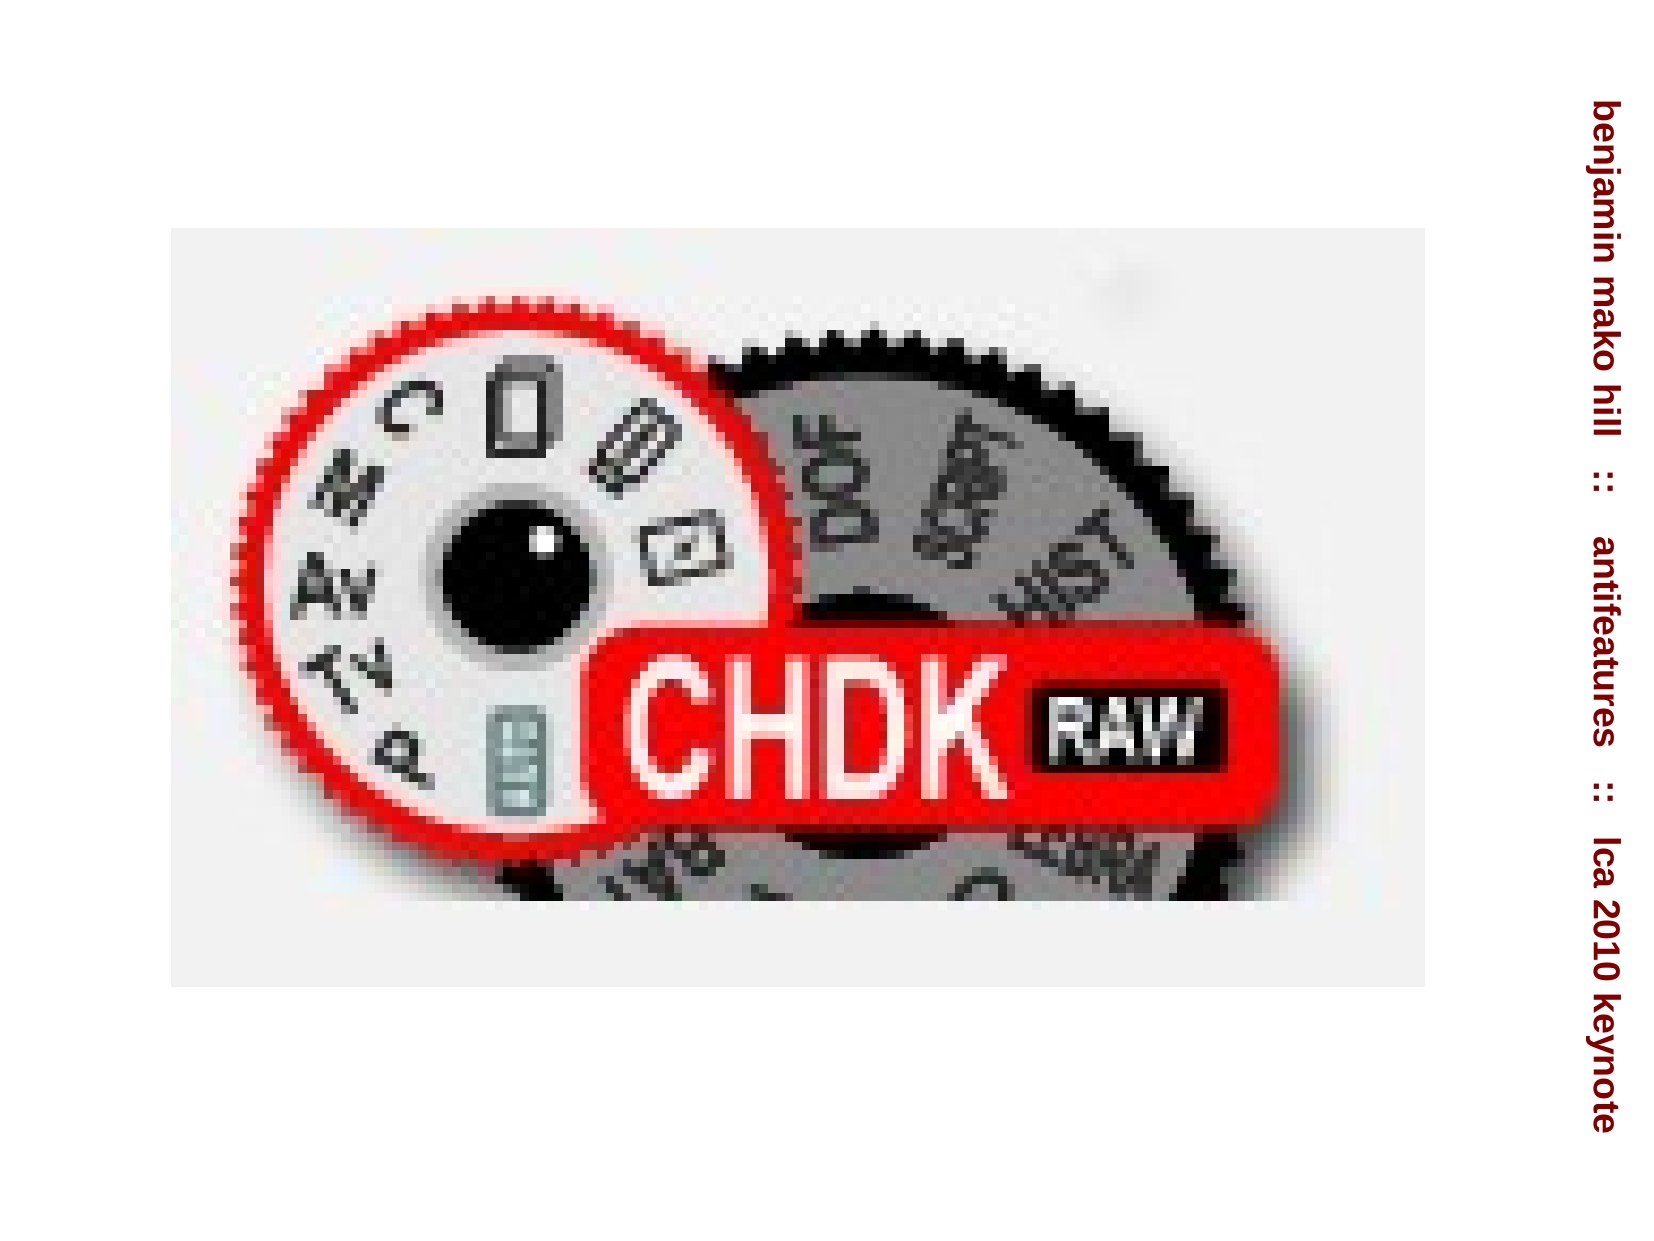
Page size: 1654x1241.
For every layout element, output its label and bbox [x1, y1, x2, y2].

picture [171, 228, 1425, 987]
